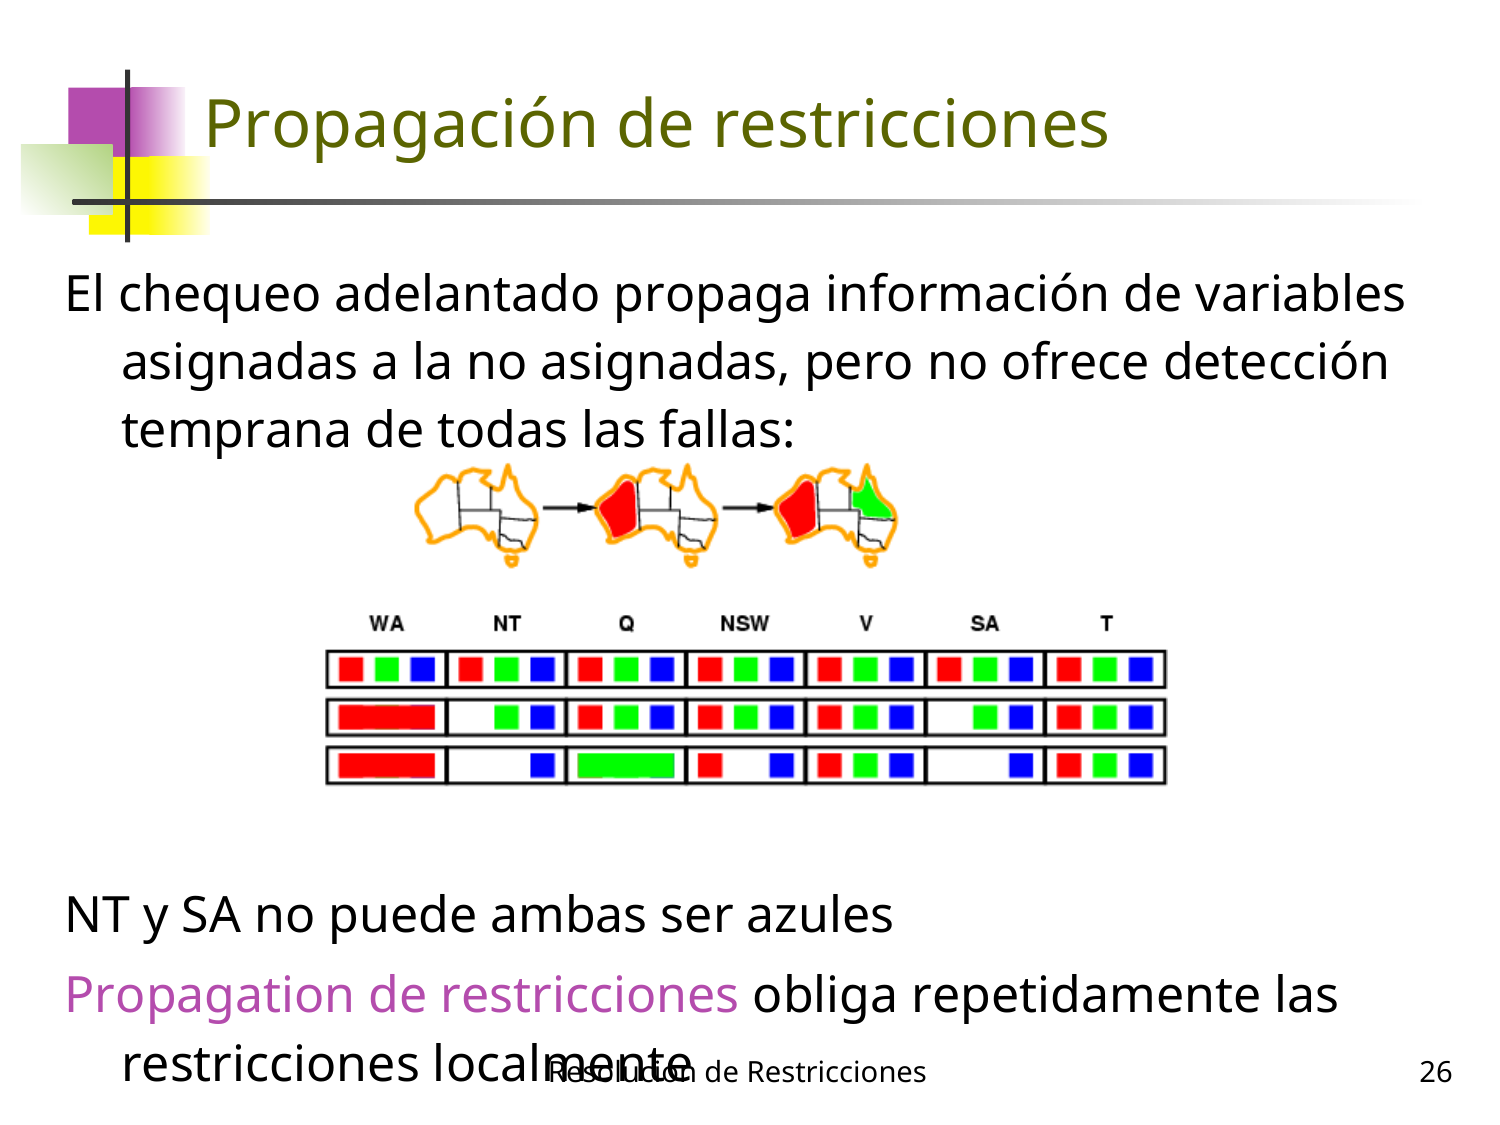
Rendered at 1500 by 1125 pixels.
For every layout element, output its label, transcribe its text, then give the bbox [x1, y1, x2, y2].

list El chequeo adelantado propaga información de variables asignadas a la no asignadas, pero no ofrece detección temprana de todas las fallas: NT y SA no puede ambas ser azules Propagation de restricciones obliga repetidamente las restricciones localmente [50, 249, 1469, 1007]
picture [324, 462, 1168, 788]
title Propagación de restricciones [188, 35, 1468, 175]
